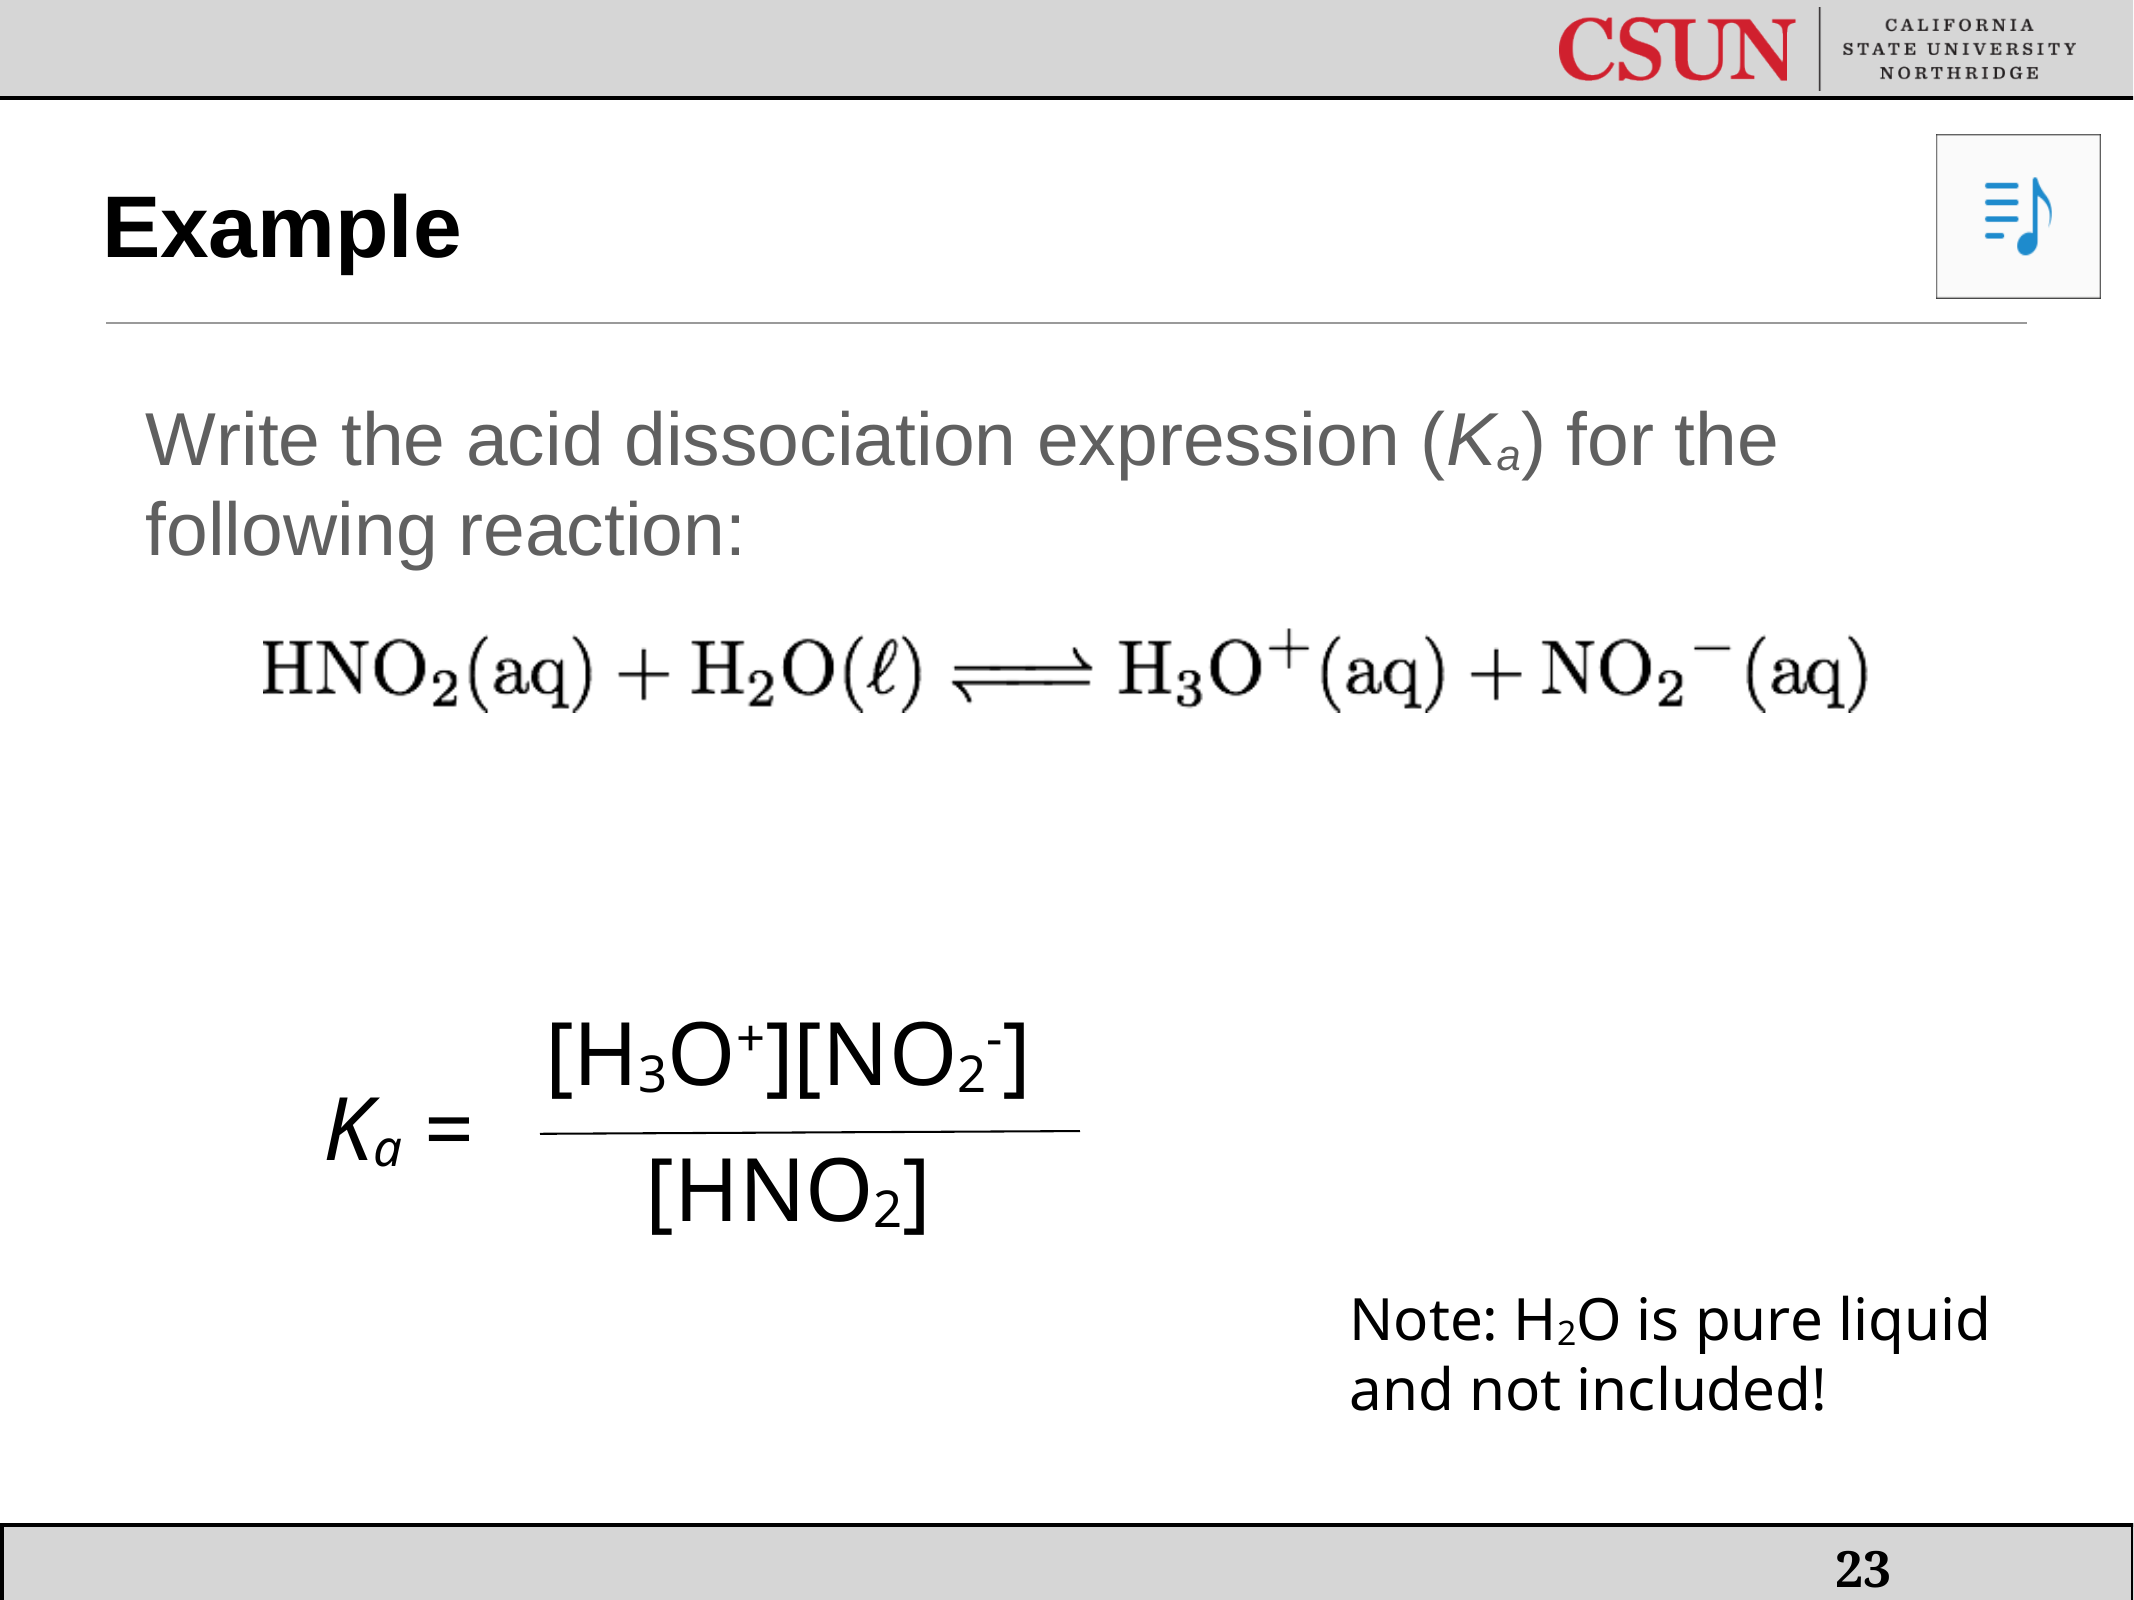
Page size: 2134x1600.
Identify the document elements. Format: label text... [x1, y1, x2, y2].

text_box Ka = [309, 1065, 557, 1185]
list Write the acid dissociation expression (Ka) for the following reaction: [93, 382, 2040, 619]
text_box [H3O+][NO2-] [530, 990, 1092, 1111]
text_box [1935, 132, 2103, 301]
picture [263, 627, 1870, 713]
picture [1559, 7, 2076, 91]
text_box Note: H2O is pure liquid and not included! [1335, 1275, 2086, 1456]
title Example [93, 104, 2040, 284]
text_box [HNO2] [630, 1126, 962, 1246]
